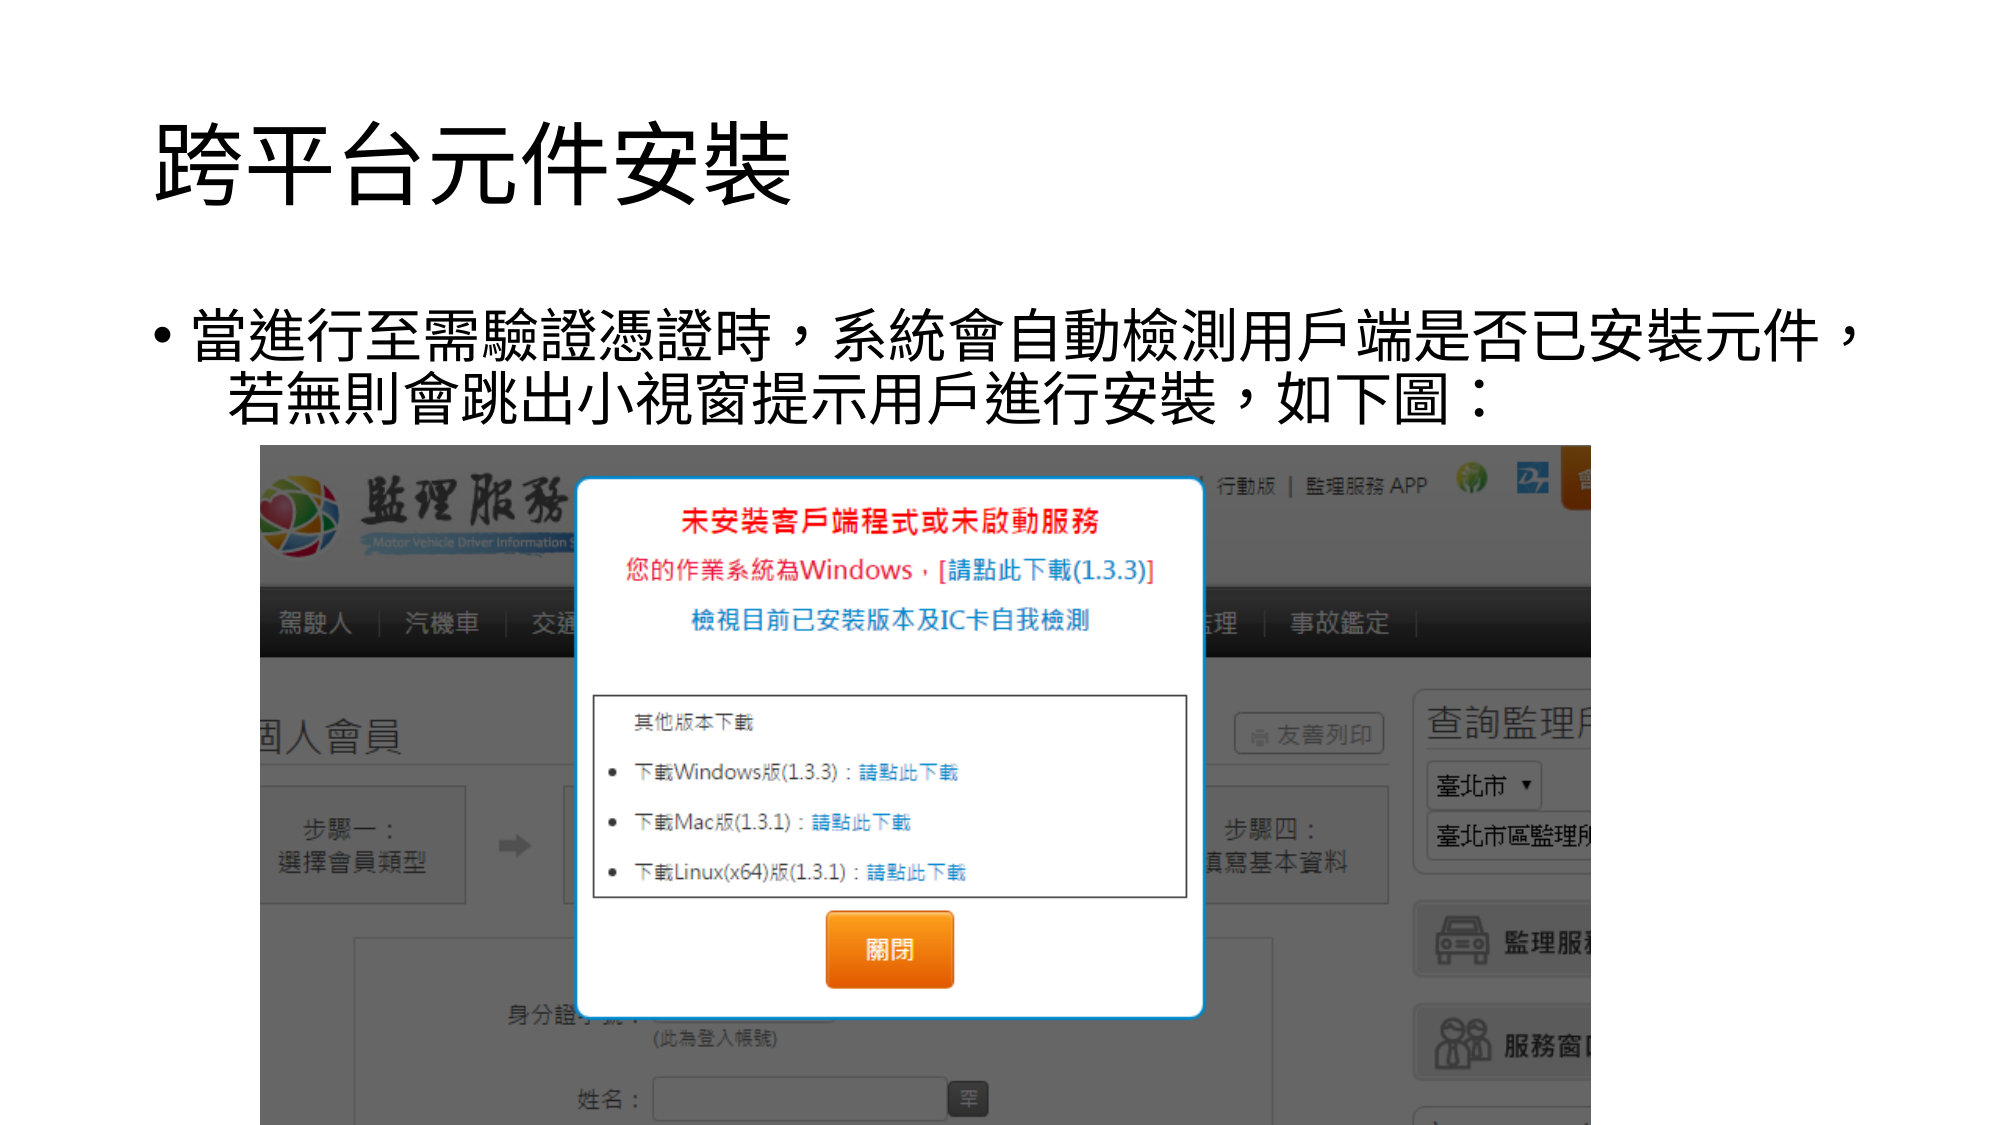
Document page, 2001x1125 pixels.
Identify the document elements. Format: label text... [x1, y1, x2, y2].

title 跨平台元件安裝 [137, 59, 1863, 278]
picture [260, 445, 1591, 1125]
list 當進行至需驗證憑證時，系統會自動檢測用戶端是否已安裝元件，若無則會跳出小視窗提示用戶進行安裝，如下圖： [137, 299, 1863, 1014]
